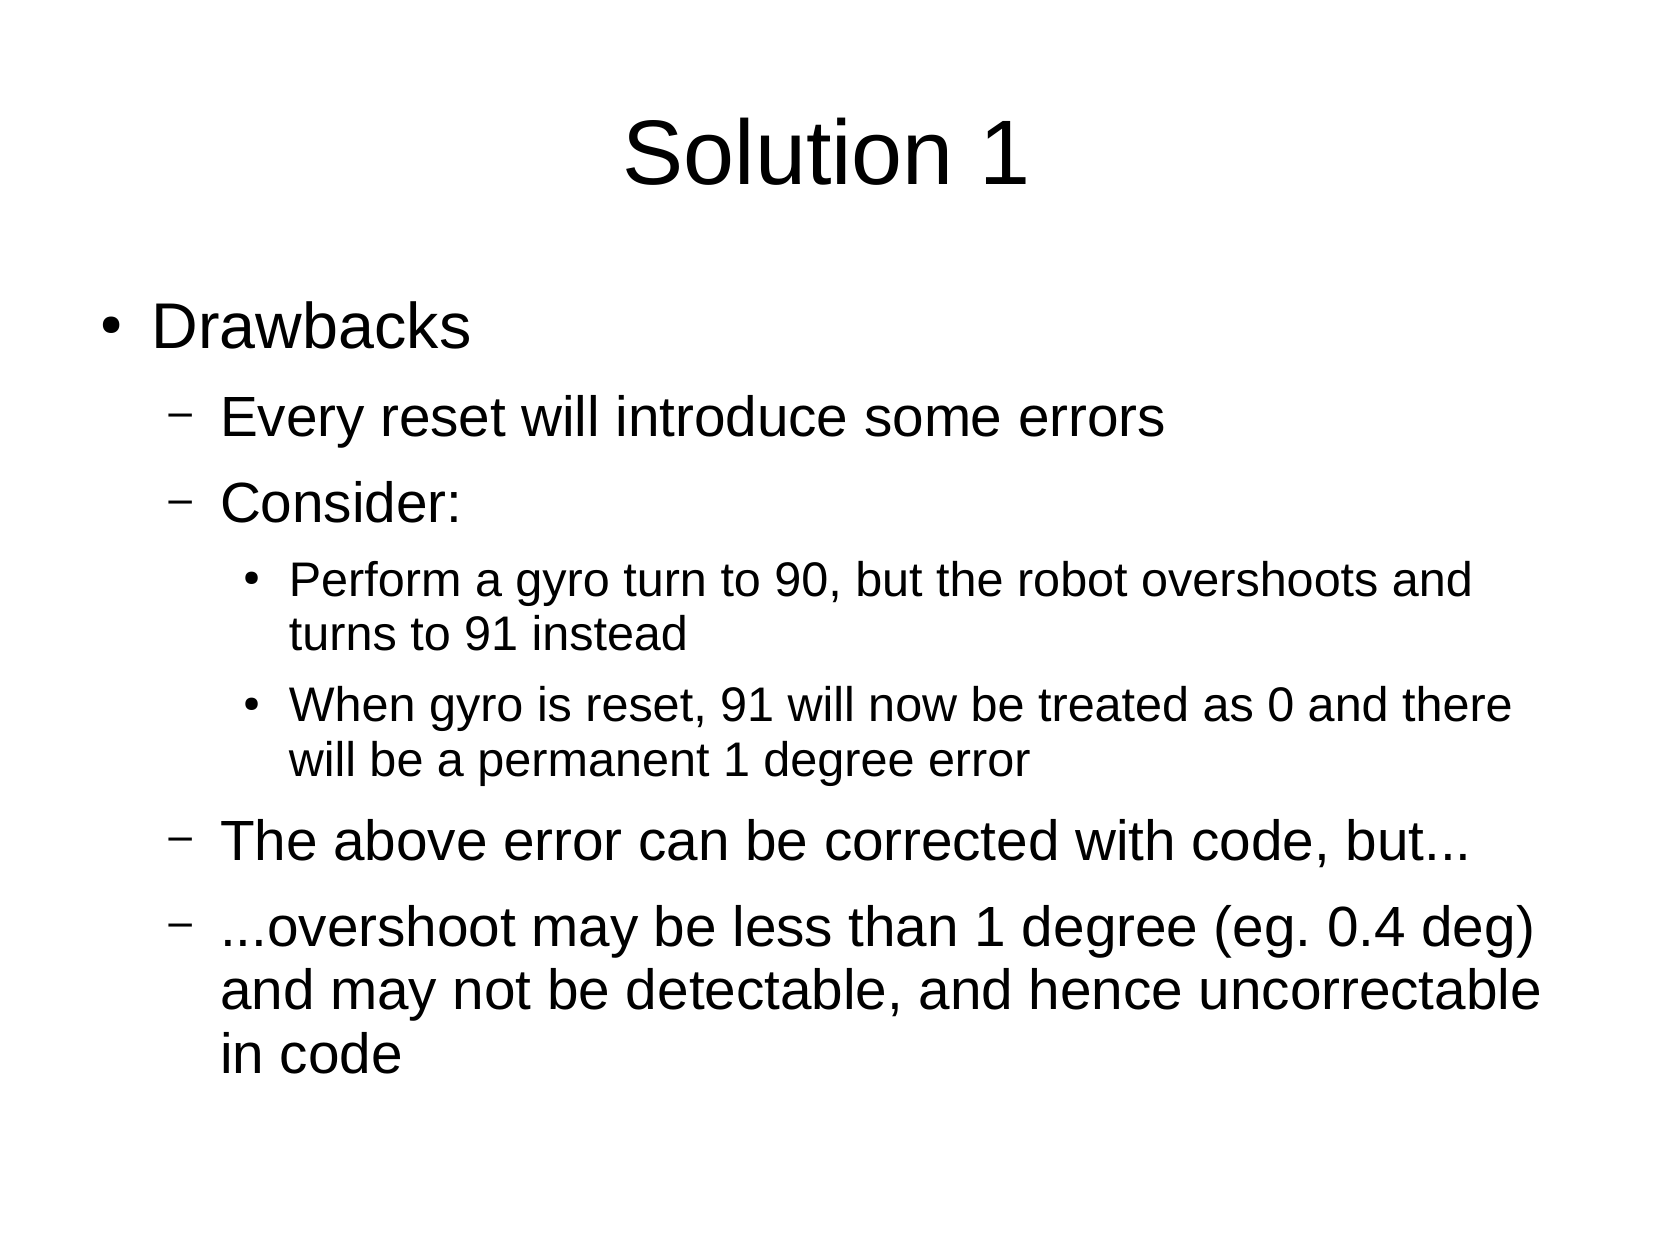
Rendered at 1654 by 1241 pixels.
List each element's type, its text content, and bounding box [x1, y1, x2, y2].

list Drawbacks Every reset will introduce some errors Consider: Perform a gyro turn to 90, but the robot overshoots and turns to 91 instead When gyro is reset, 91 will now be treated as 0 and there will be a permanent 1 degree error The above error can be corrected with code, but... ...overshoot may be less than 1 degree (eg. 0.4 deg) and may not be detectable, and hence uncorrectable in code [82, 290, 1571, 1087]
title Solution 1 [82, 49, 1571, 257]
